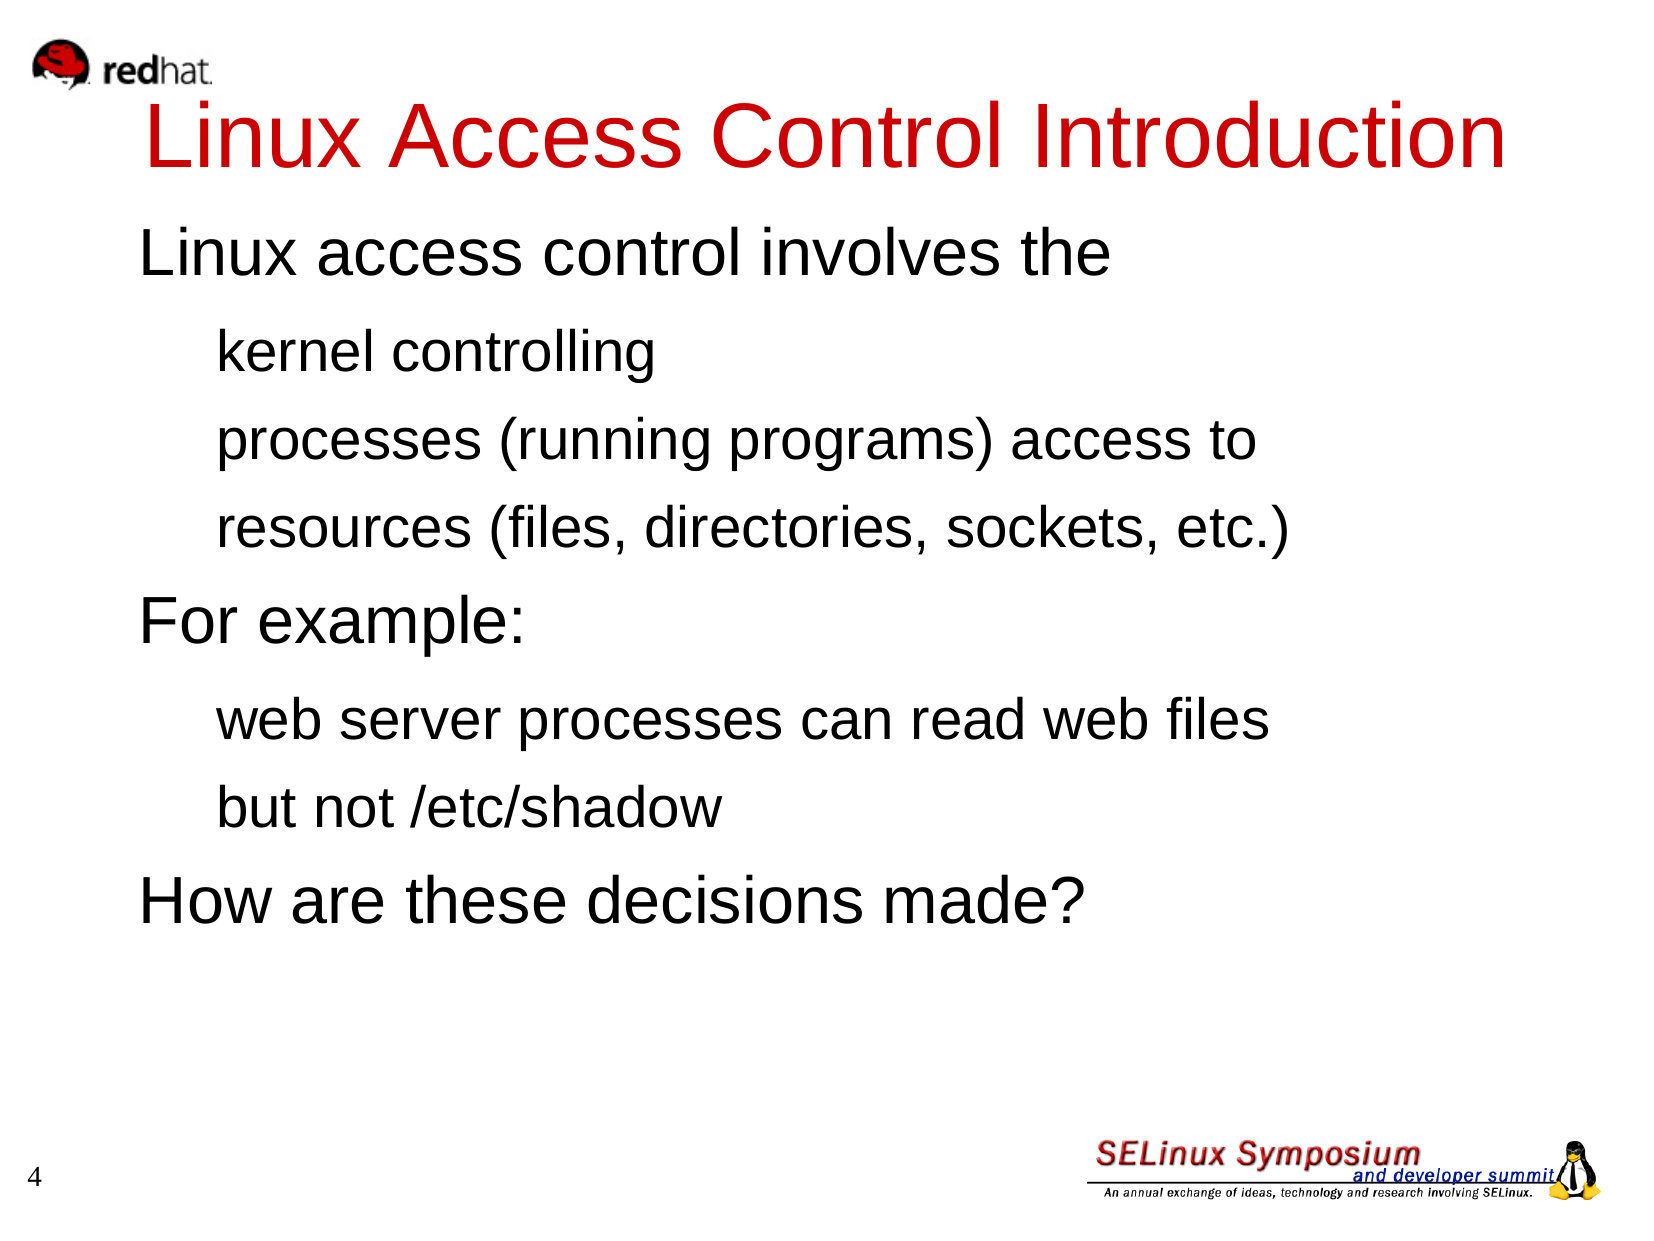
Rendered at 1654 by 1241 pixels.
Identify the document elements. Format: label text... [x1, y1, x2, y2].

picture [1087, 1135, 1613, 1200]
title Linux Access Control Introduction [121, 55, 1534, 214]
list Linux access control involves the kernel controlling processes (running programs) access to resources (files, directories, sockets, etc.) For example: web server processes can read web files but not /etc/shadow How are these decisions made? [121, 214, 1534, 1120]
picture [31, 37, 212, 98]
